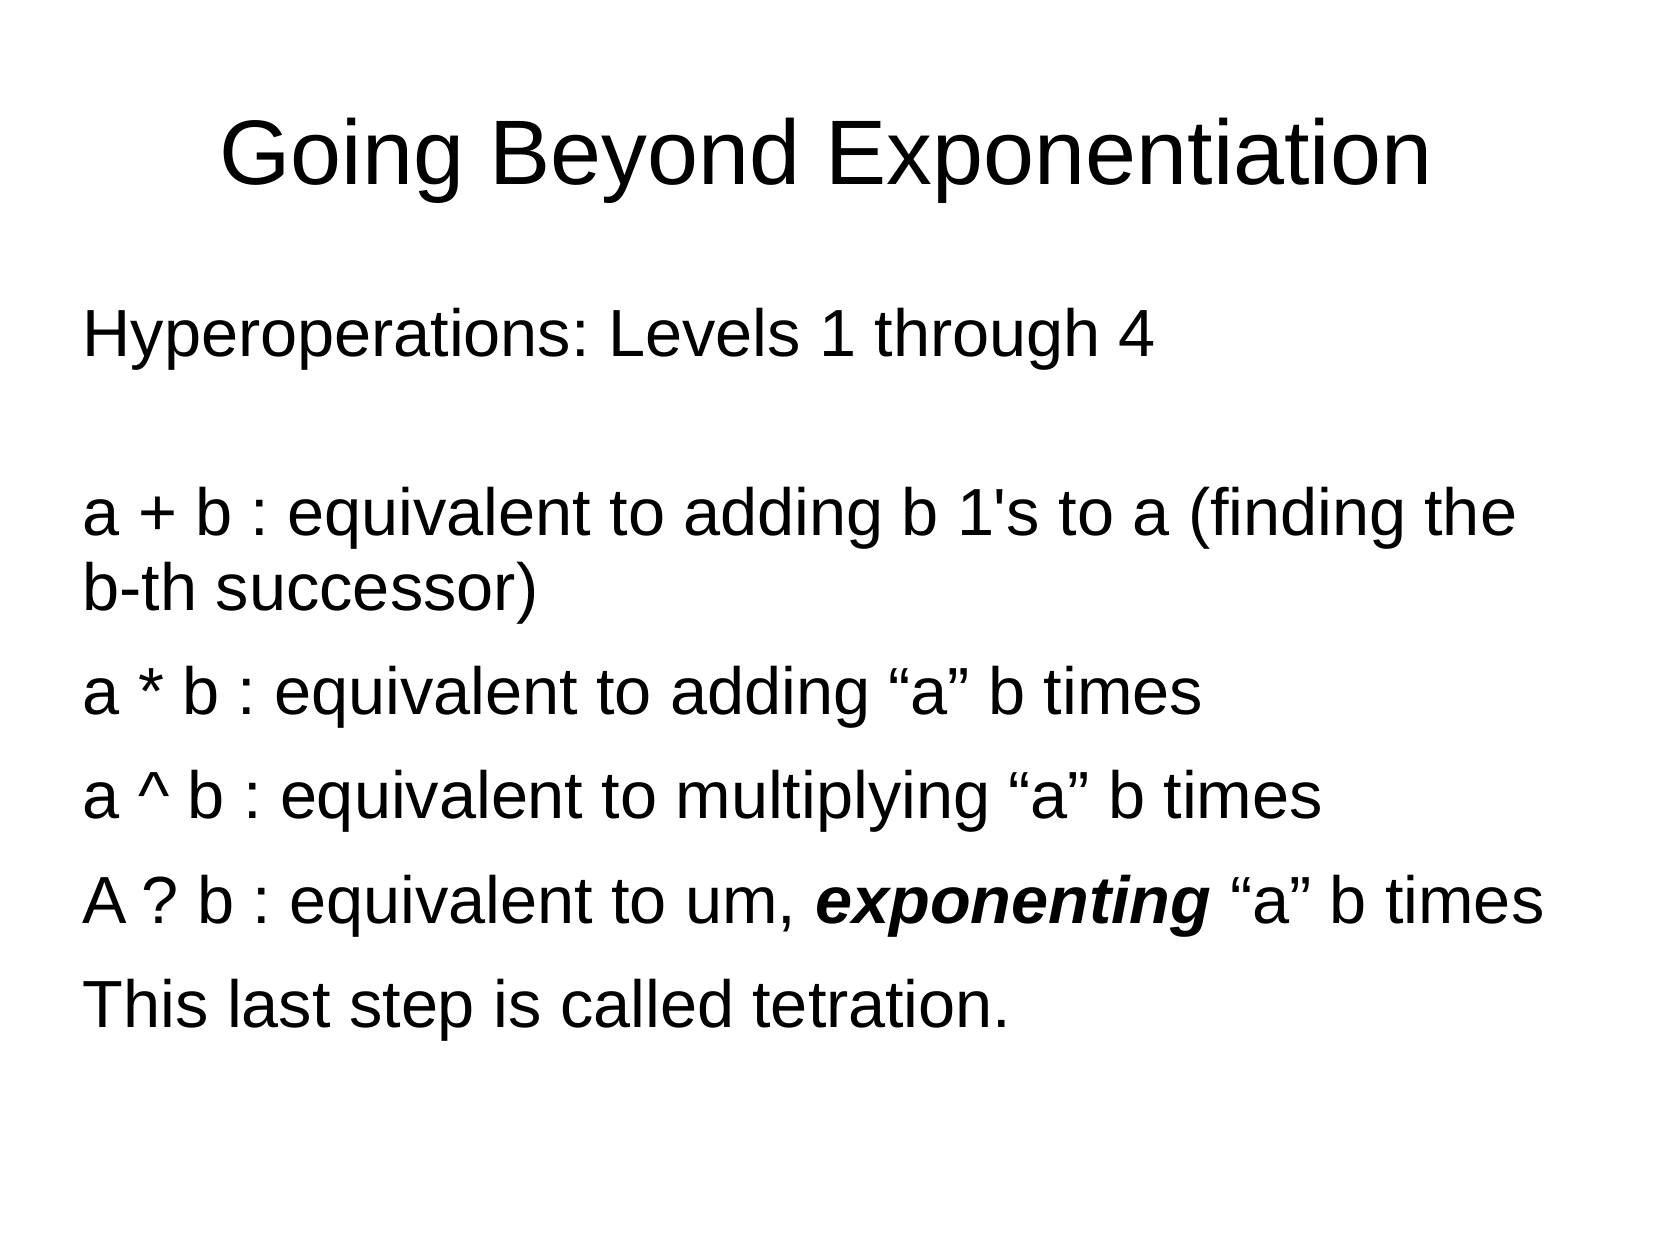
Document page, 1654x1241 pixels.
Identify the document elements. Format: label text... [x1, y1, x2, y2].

title Going Beyond Exponentiation [82, 49, 1571, 257]
list Hyperoperations: Levels 1 through 4 a + b : equivalent to adding b 1's to a (finding the b-th successor) a * b : equivalent to adding “a” b times a ^ b : equivalent to multiplying “a” b times A ? b : equivalent to um, exponenting “a” b times This last step is called tetration. [82, 296, 1571, 1016]
